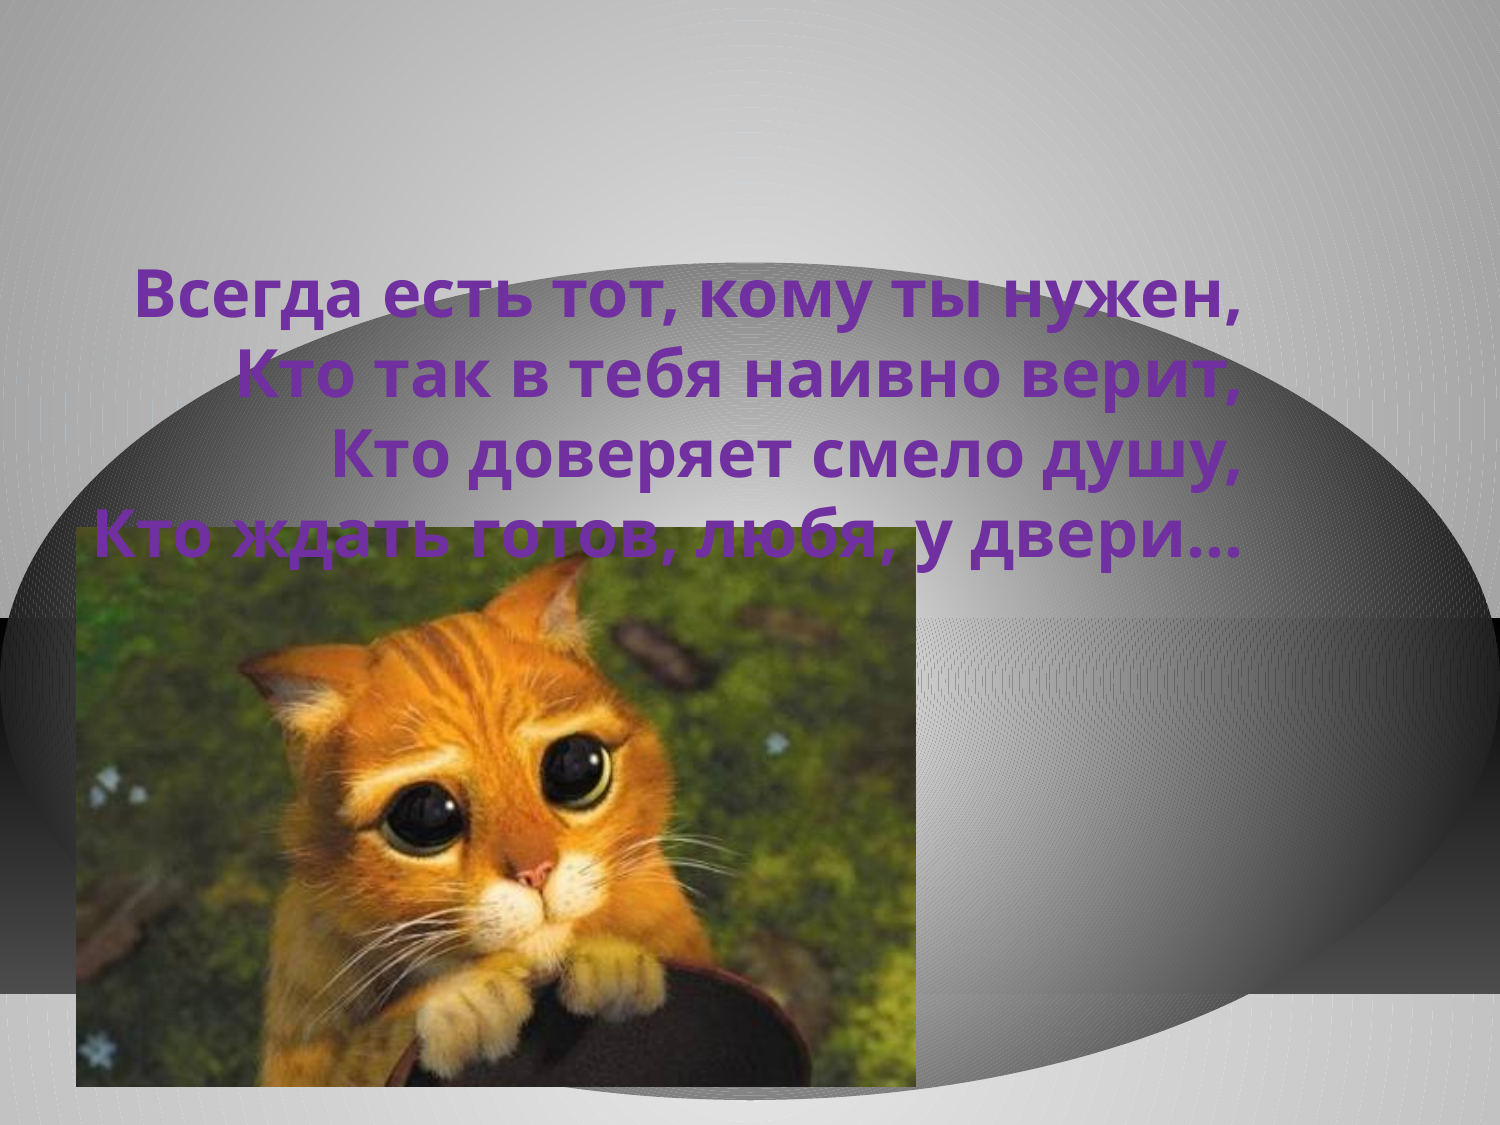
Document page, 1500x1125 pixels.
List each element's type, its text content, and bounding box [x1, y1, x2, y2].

picture [248, 527, 255, 537]
text_box Всегда есть тот, кому ты нужен, Кто так в тебя наивно верит, Кто доверяет смело душу, Кто ждать готов, любя, у двери… [77, 243, 1454, 431]
picture [76, 527, 916, 1087]
picture [513, 528, 528, 550]
picture [346, 540, 358, 550]
picture [590, 528, 605, 550]
picture [185, 528, 200, 550]
picture [633, 528, 645, 535]
picture [265, 527, 273, 537]
picture [304, 528, 317, 550]
picture [771, 528, 784, 550]
picture [754, 527, 763, 535]
picture [425, 542, 439, 550]
picture [811, 530, 826, 550]
picture [633, 542, 646, 550]
picture [851, 528, 863, 537]
